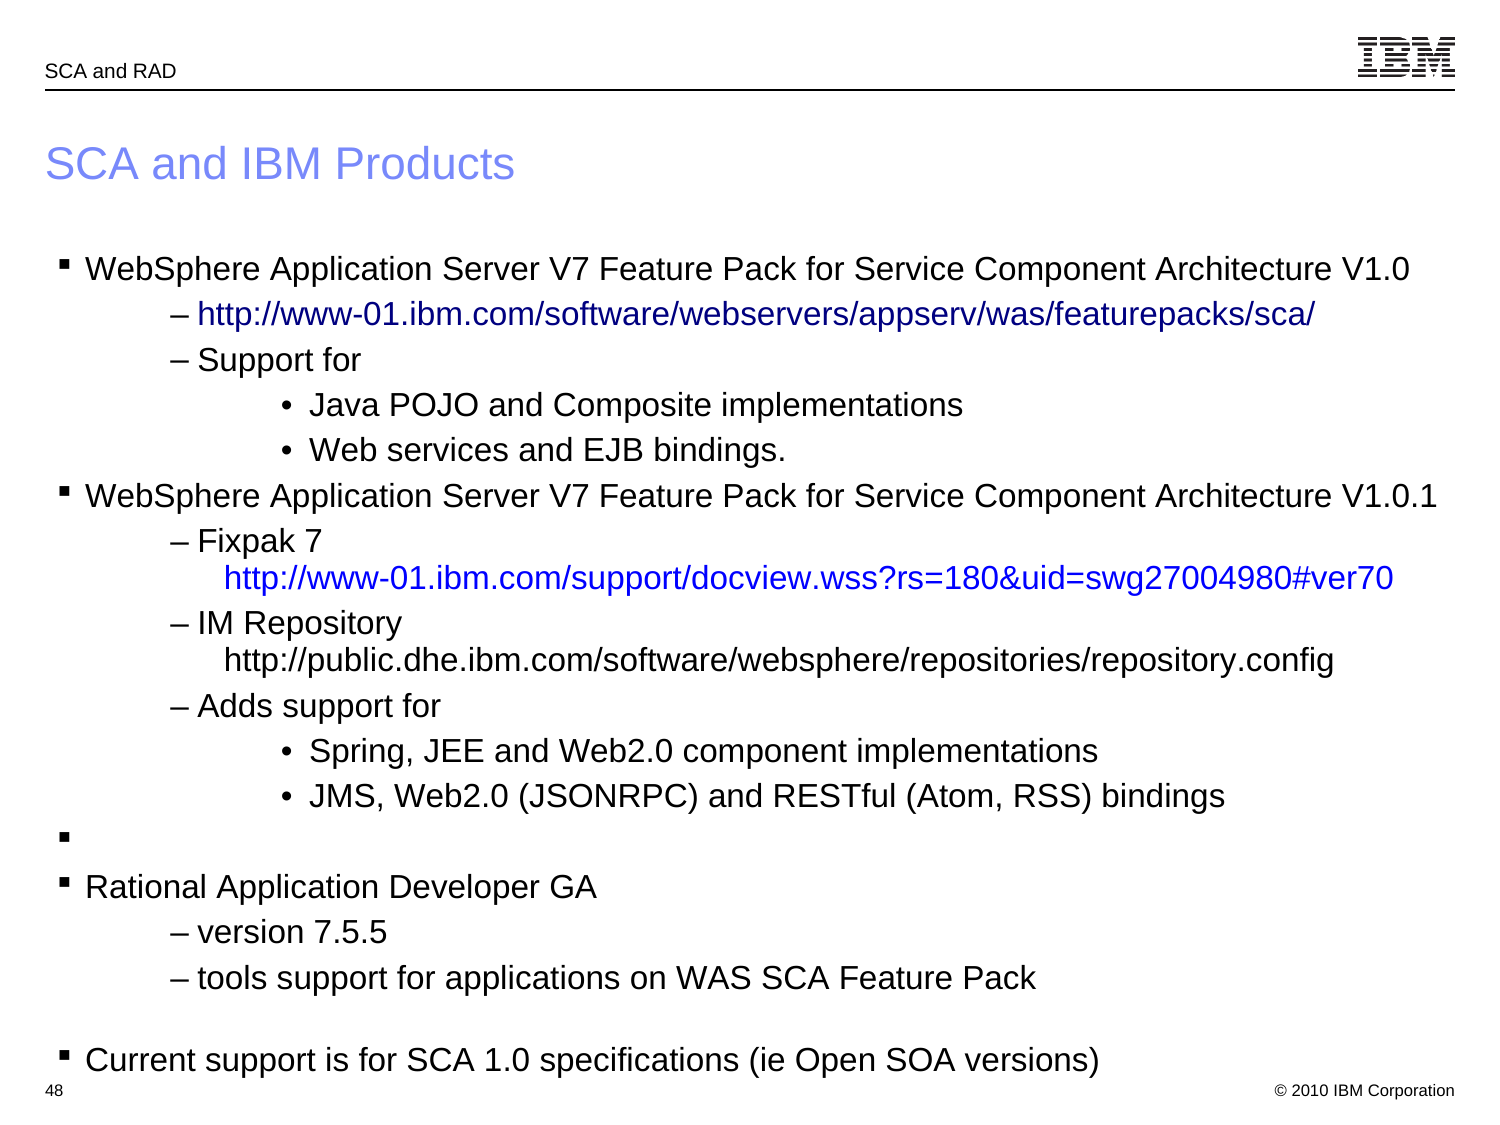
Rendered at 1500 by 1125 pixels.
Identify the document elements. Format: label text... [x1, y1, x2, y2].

list WebSphere Application Server V7 Feature Pack for Service Component Architecture V1.0 http://www-01.ibm.com/software/webservers/appserv/was/featurepacks/sca/ Support for Java POJO and Composite implementations Web services and EJB bindings. WebSphere Application Server V7 Feature Pack for Service Component Architecture V1.0.1 Fixpak 7 http://www-01.ibm.com/support/docview.wss?rs=180&uid=swg27004980#ver70 IM Repository http://public.dhe.ibm.com/software/websphere/repositories/repository.config Adds support for Spring, JEE and Web2.0 component implementations JMS, Web2.0 (JSONRPC) and RESTful (Atom, RSS) bindings Rational Application Developer GA version 7.5.5 tools support for applications on WAS SCA Feature Pack Current support is for SCA 1.0 specifications (ie Open SOA versions) [42, 242, 1468, 1021]
picture [1358, 37, 1455, 67]
title SCA and IBM Products [29, 67, 1455, 264]
